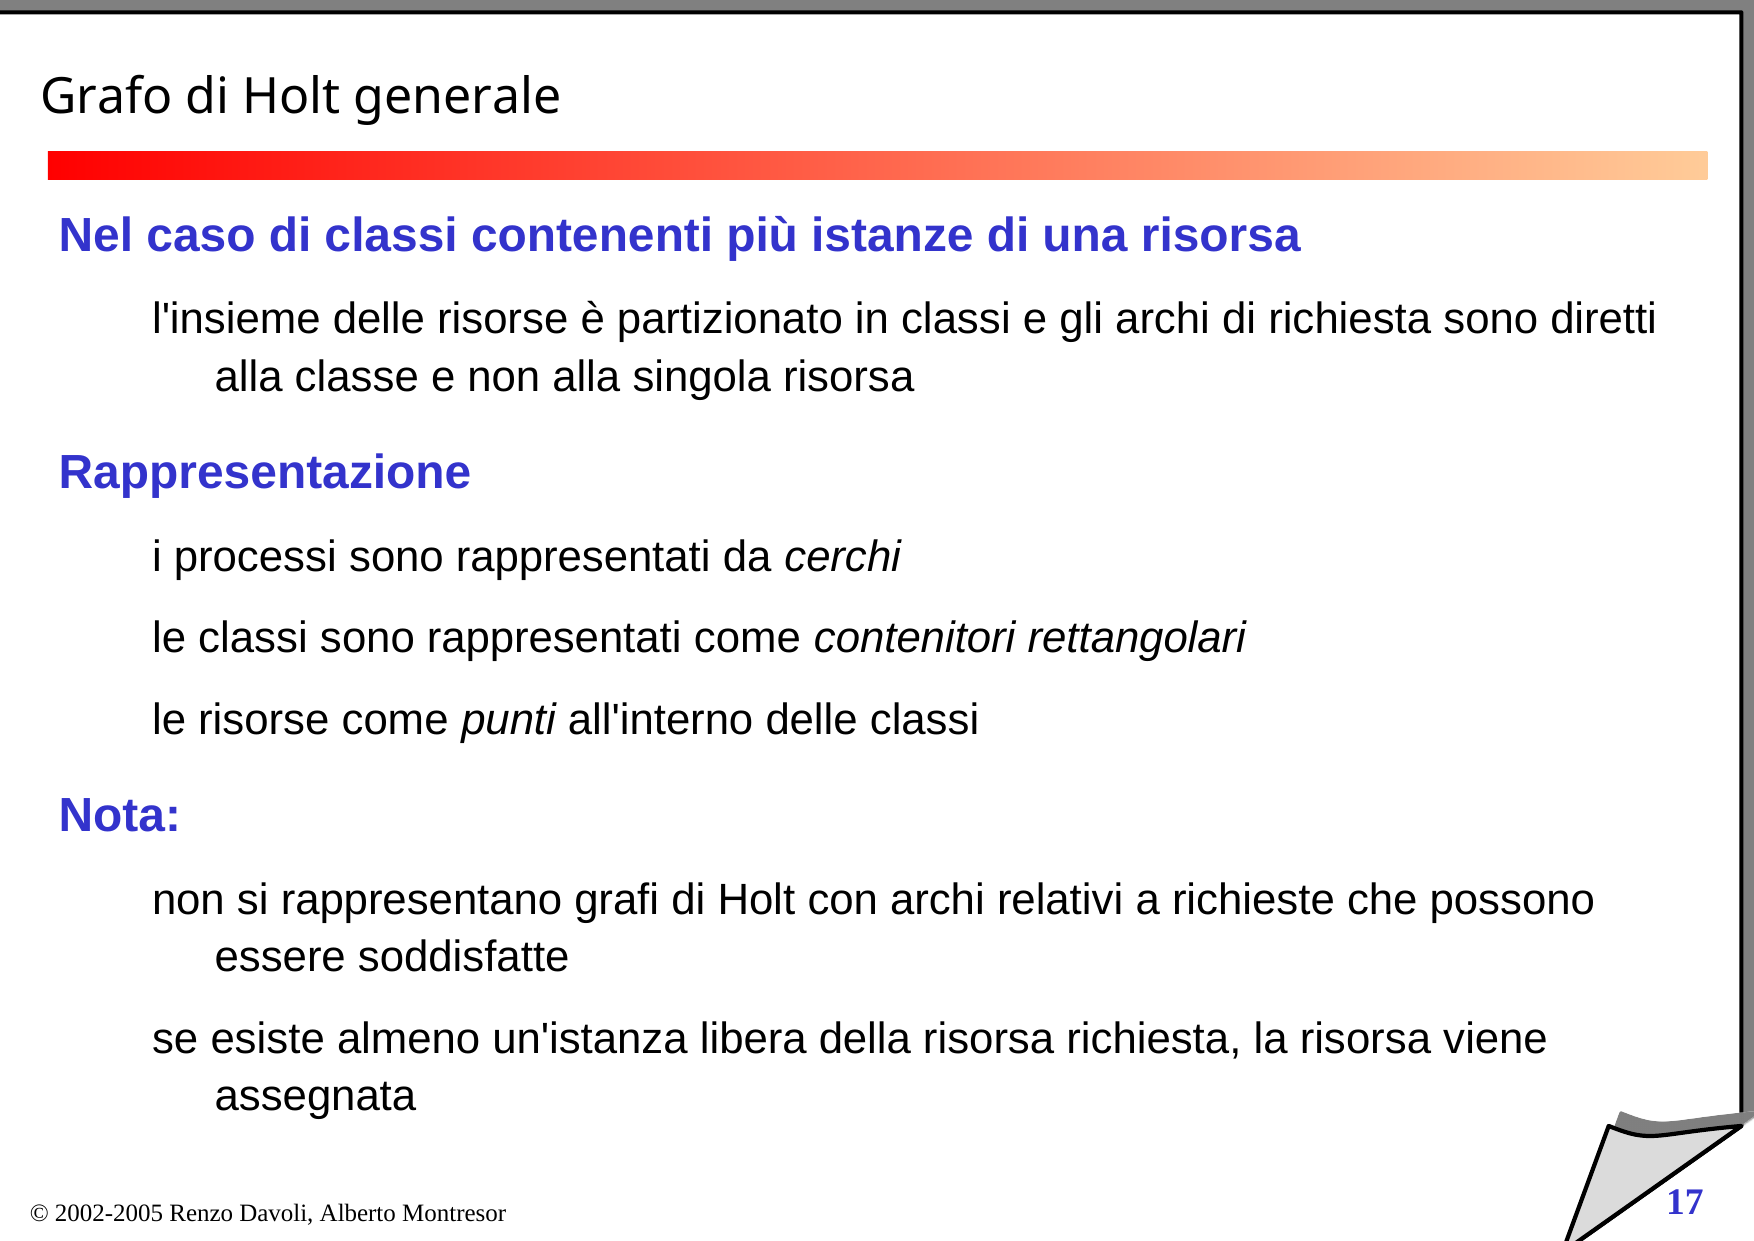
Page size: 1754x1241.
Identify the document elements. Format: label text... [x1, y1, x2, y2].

list Nel caso di classi contenenti più istanze di una risorsa l'insieme delle risorse è partizionato in classi e gli archi di richiesta sono diretti alla classe e non alla singola risorsa Rappresentazione i processi sono rappresentati da cerchi le classi sono rappresentati come contenitori rettangolari le risorse come punti all'interno delle classi Nota: non si rappresentano grafi di Holt con archi relativi a richieste che possono essere soddisfatte se esiste almeno un'istanza libera della risorsa richiesta, la risorsa viene assegnata [58, 206, 1696, 1213]
text_box q [750, 152, 754, 179]
title Grafo di Holt generale [40, 49, 1714, 144]
